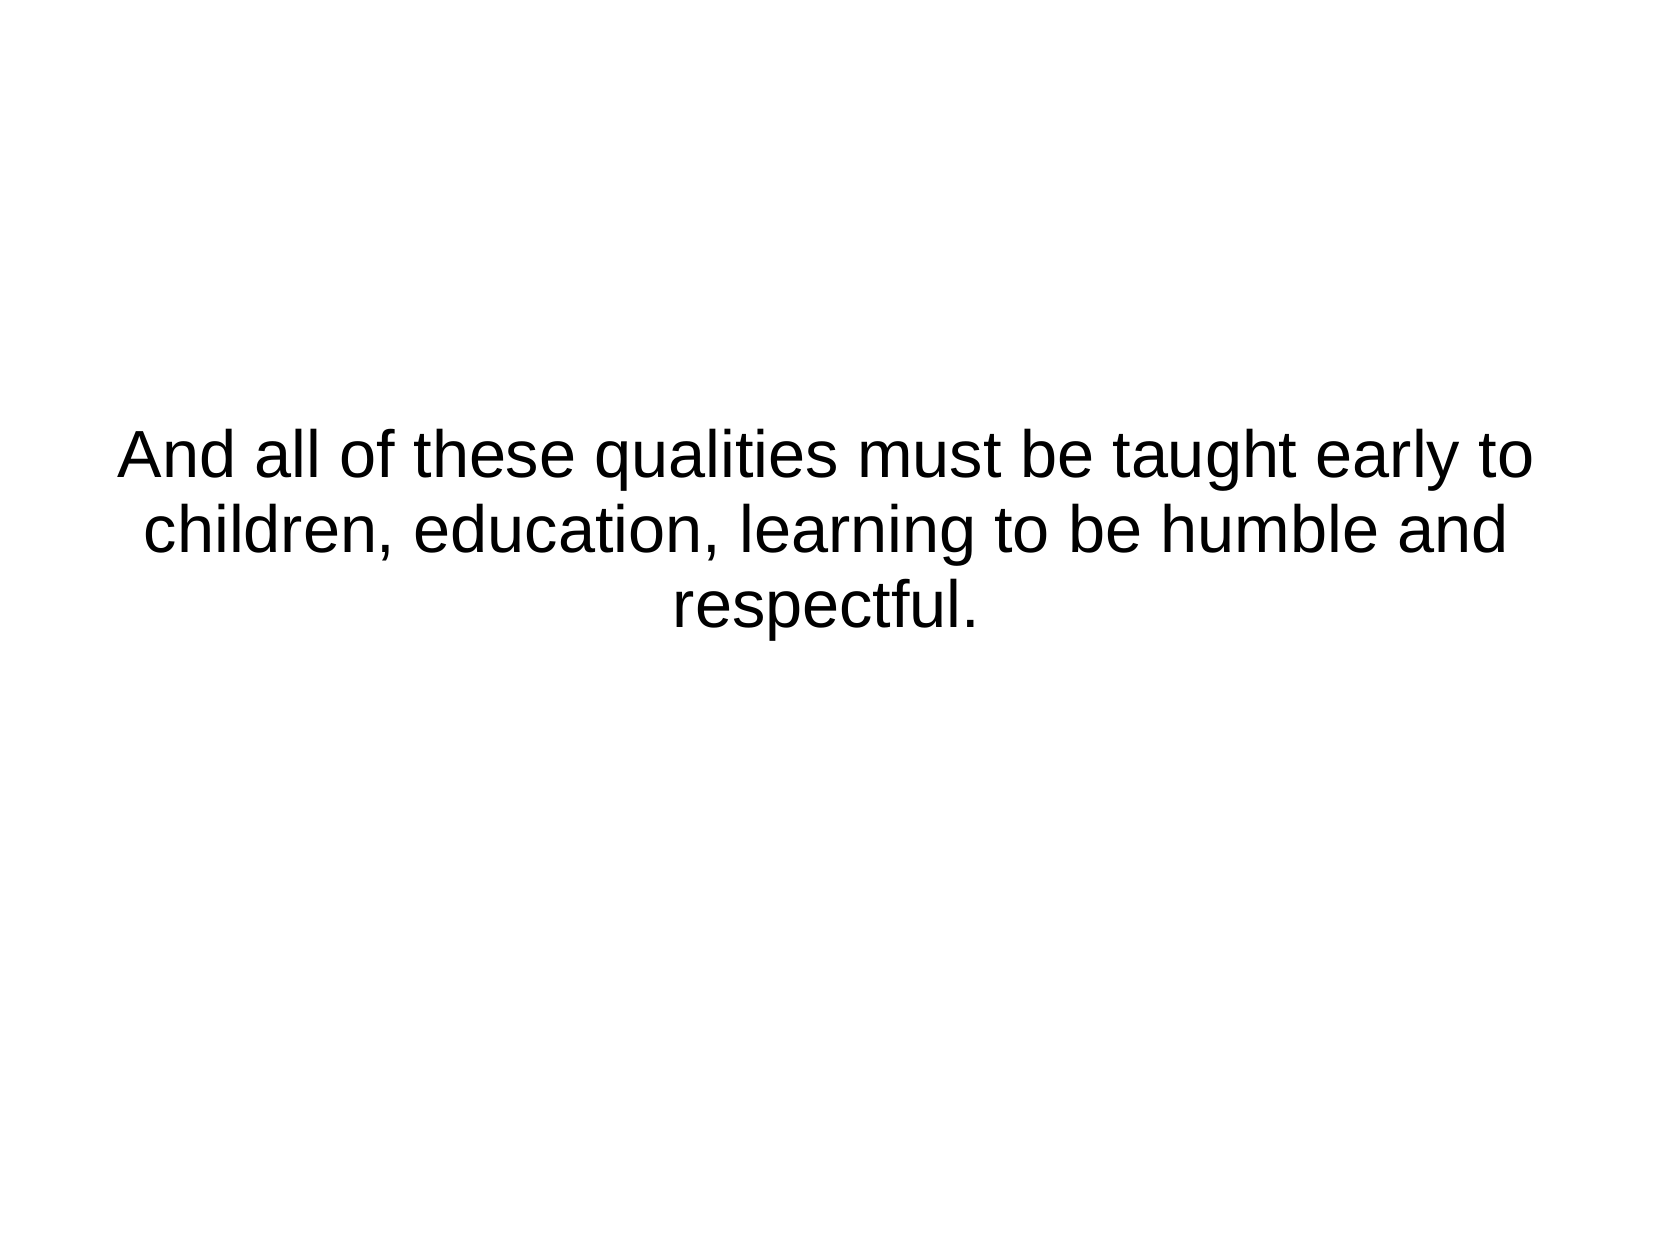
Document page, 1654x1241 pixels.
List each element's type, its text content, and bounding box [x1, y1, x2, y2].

subtitle And all of these qualities must be taught early to children, education, learning to be humble and respectful. [82, 49, 1571, 1010]
